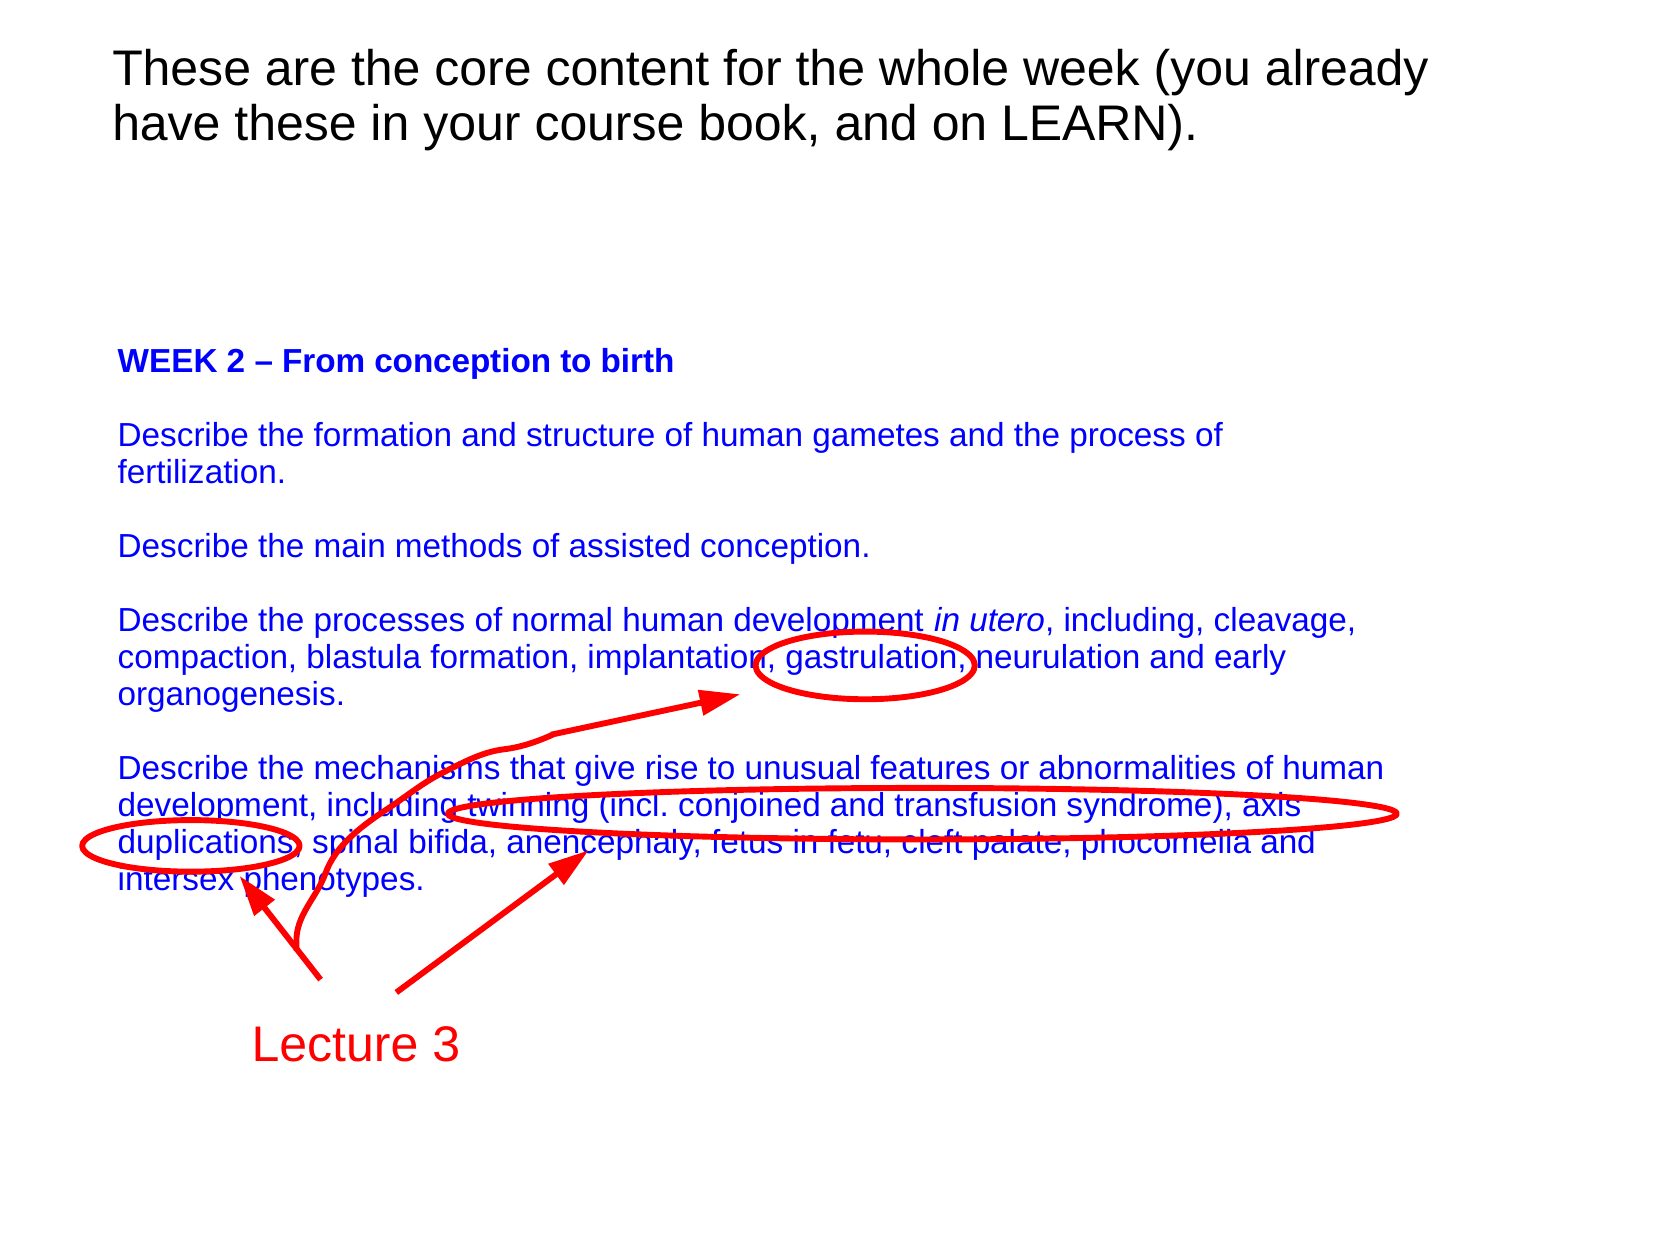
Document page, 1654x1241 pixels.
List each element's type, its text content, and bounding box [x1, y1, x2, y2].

text_box These are the core content for the whole week (you already have these in your course book, and on LEARN). [97, 32, 1498, 248]
text_box WEEK 2 – From conception to birth Describe the formation and structure of human gametes and the process of fertilization. Describe the main methods of assisted conception. Describe the processes of normal human development in utero, including, cleavage, compaction, blastula formation, implantation, gastrulation, neurulation and early organogenesis. Describe the mechanisms that give rise to unusual features or abnormalities of human development, including twinning (incl. conjoined and transfusion syndrome), axis duplications, spinal bifida, anencephaly, fetus in fetu, cleft palate, phocomelia and intersex phenotypes. [102, 334, 1405, 1012]
text_box Lecture 3 [236, 1009, 661, 1092]
